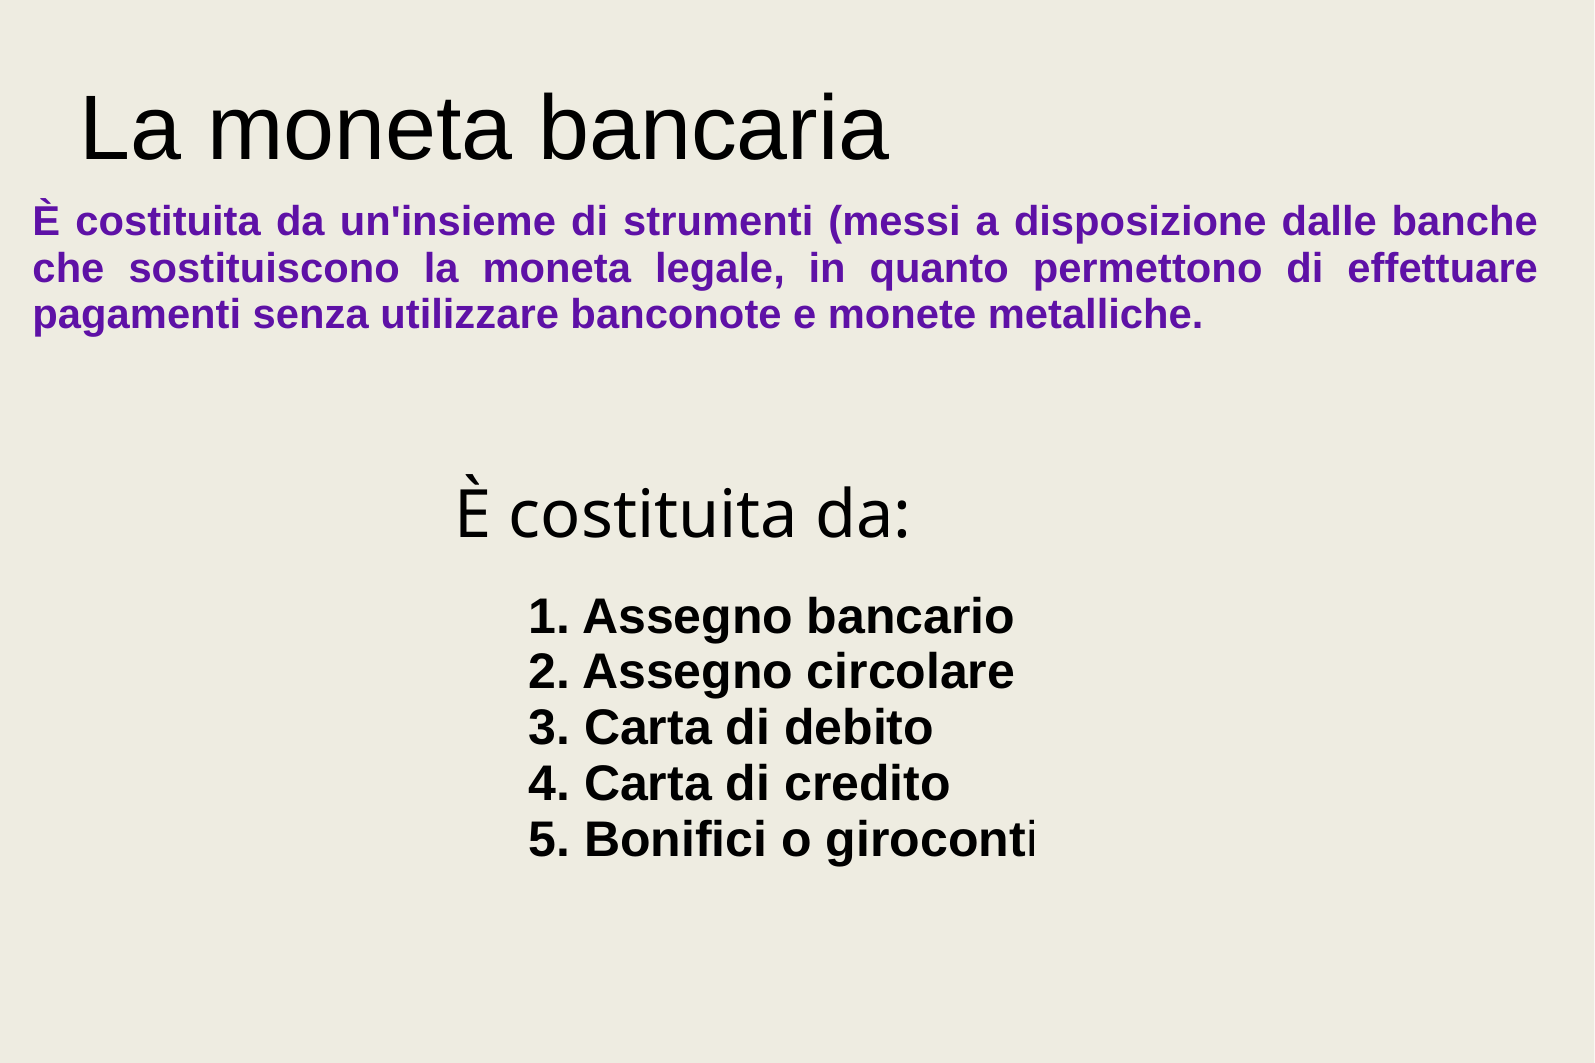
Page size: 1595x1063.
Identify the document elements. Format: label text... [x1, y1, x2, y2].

text_box 1. Assegno bancario 2. Assegno circolare 3. Carta di debito 4. Carta di credito 5. Bonifici o giroconti [513, 578, 1046, 886]
text_box È costituita da un'insieme di strumenti (messi a disposizione dalle banche che sostituiscono la moneta legale, in quanto permettono di effettuare pagamenti senza utilizzare banconote e monete metalliche. [17, 188, 1566, 443]
text_box È costituita da: [440, 448, 1184, 549]
title La moneta bancaria [79, 42, 1515, 220]
